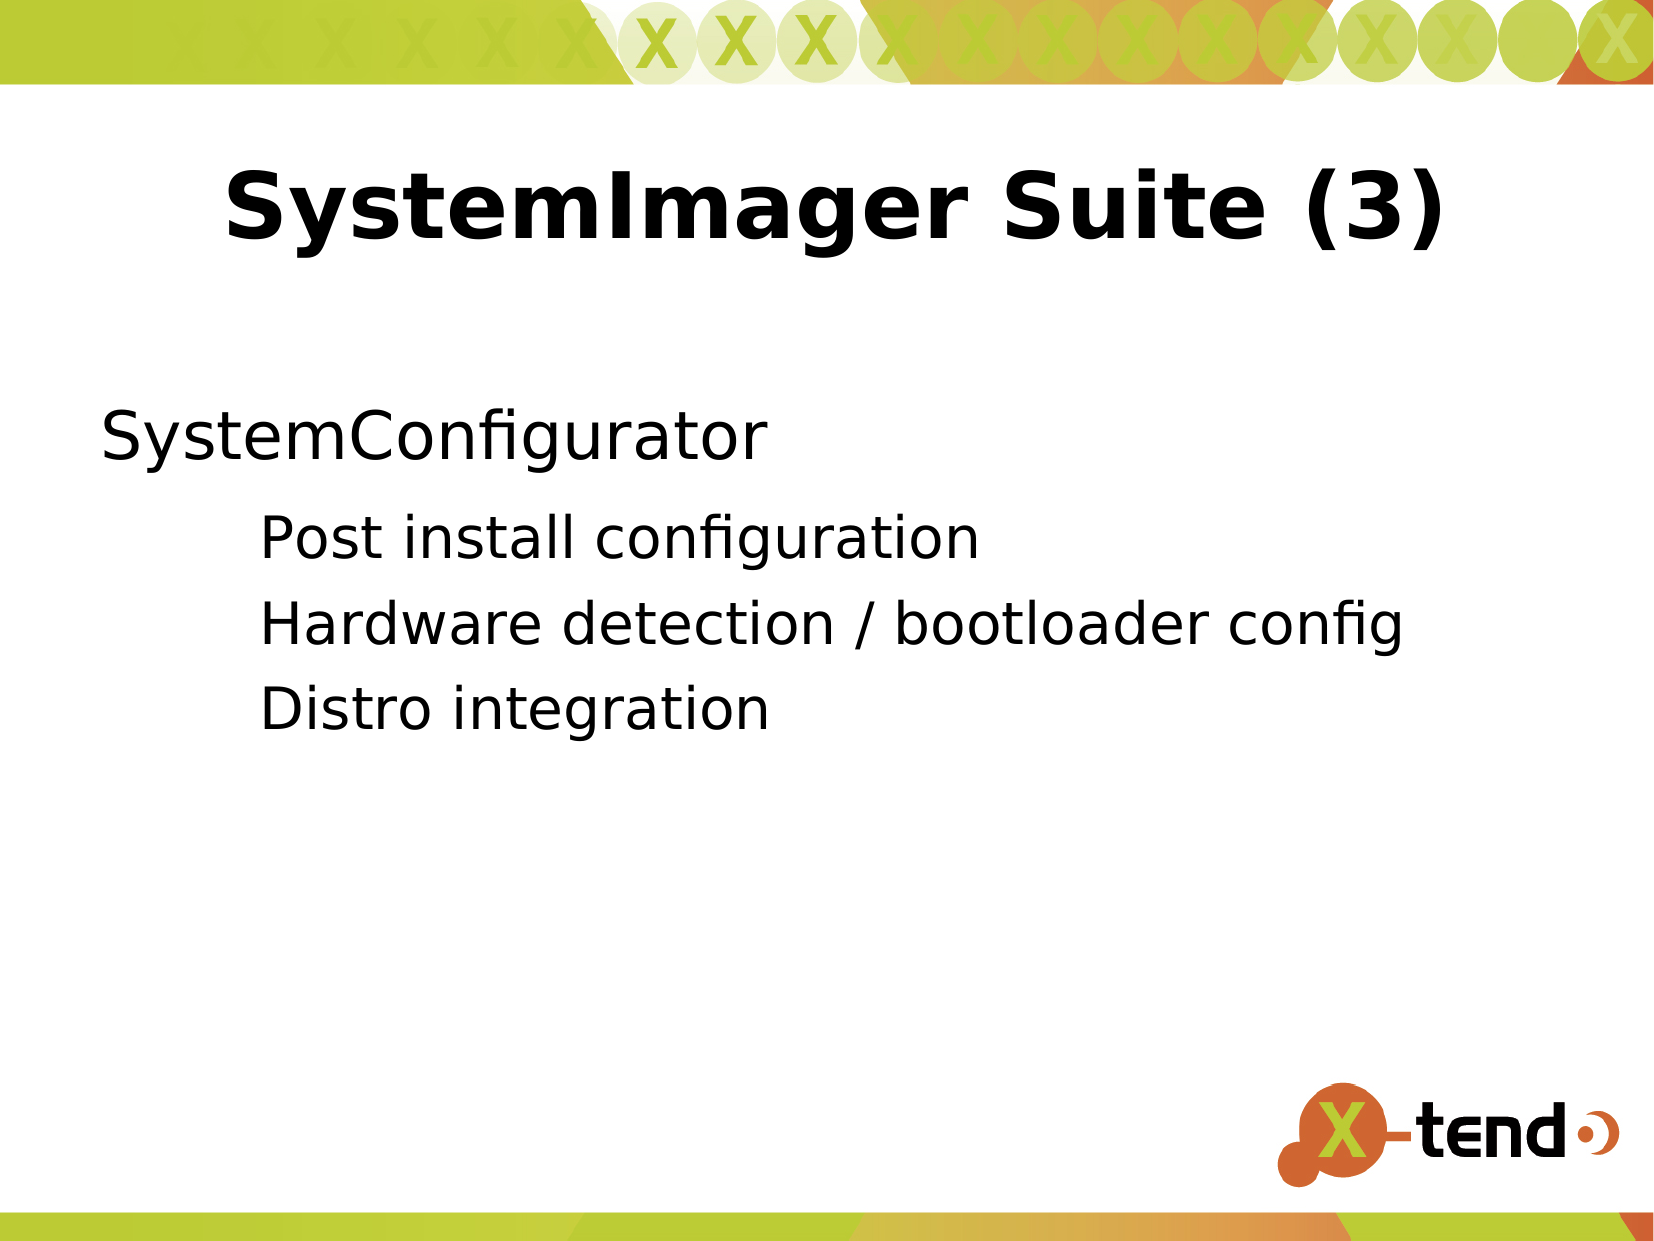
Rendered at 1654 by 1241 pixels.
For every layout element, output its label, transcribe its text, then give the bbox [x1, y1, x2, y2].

list SystemConfigurator Post install configuration Hardware detection / bootloader config Distro integration [82, 290, 1571, 1109]
title SystemImager Suite (3) [121, 102, 1534, 290]
picture [0, 0, 1654, 1241]
